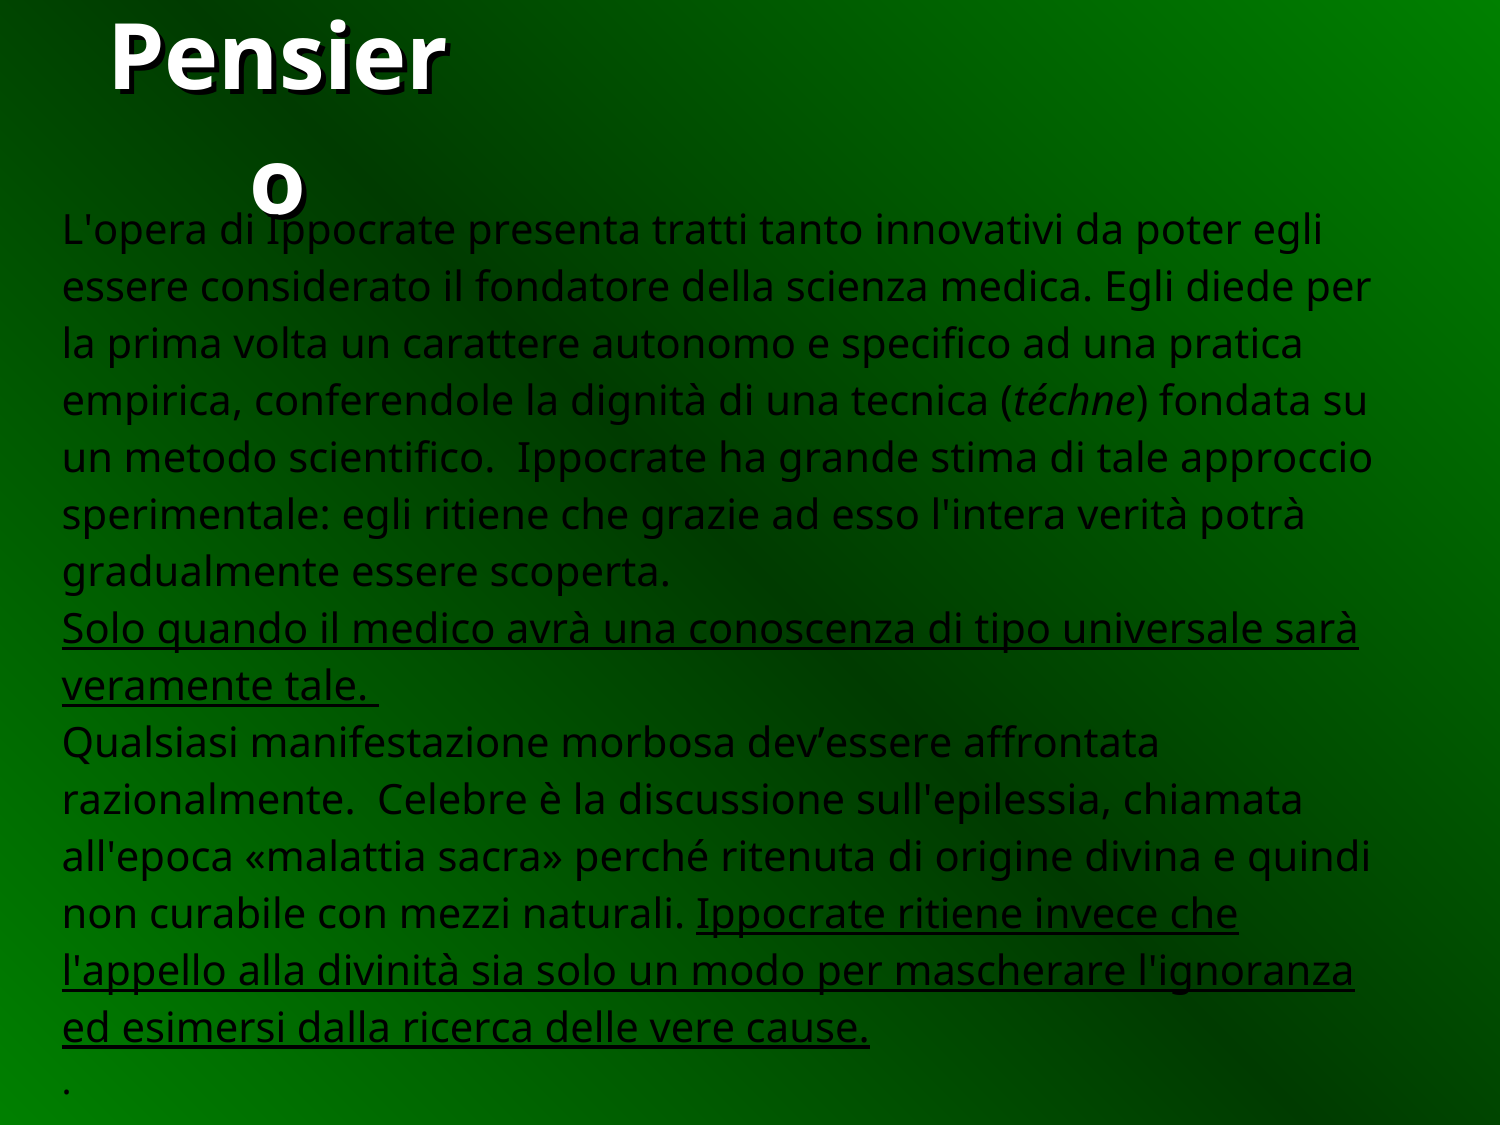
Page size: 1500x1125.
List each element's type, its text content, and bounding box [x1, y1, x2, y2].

title Pensiero [75, 45, 481, 152]
text_box L'opera di Ippocrate presenta tratti tanto innovativi da poter egli essere considerato il fondatore della scienza medica. Egli diede per la prima volta un carattere autonomo e specifico ad una pratica empirica, conferendole la dignità di una tecnica (téchne) fondata su un metodo scientifico. Ippocrate ha grande stima di tale approccio sperimentale: egli ritiene che grazie ad esso l'intera verità potrà gradualmente essere scoperta. Solo quando il medico avrà una conoscenza di tipo universale sarà veramente tale. Qualsiasi manifestazione morbosa dev’essere affrontata razionalmente. Celebre è la discussione sull'epilessia, chiamata all'epoca «malattia sacra» perché ritenuta di origine divina e quindi non curabile con mezzi naturali. Ippocrate ritiene invece che l'appello alla divinità sia solo un modo per mascherare l'ignoranza ed esimersi dalla ricerca delle vere cause. . [46, 152, 1429, 1114]
